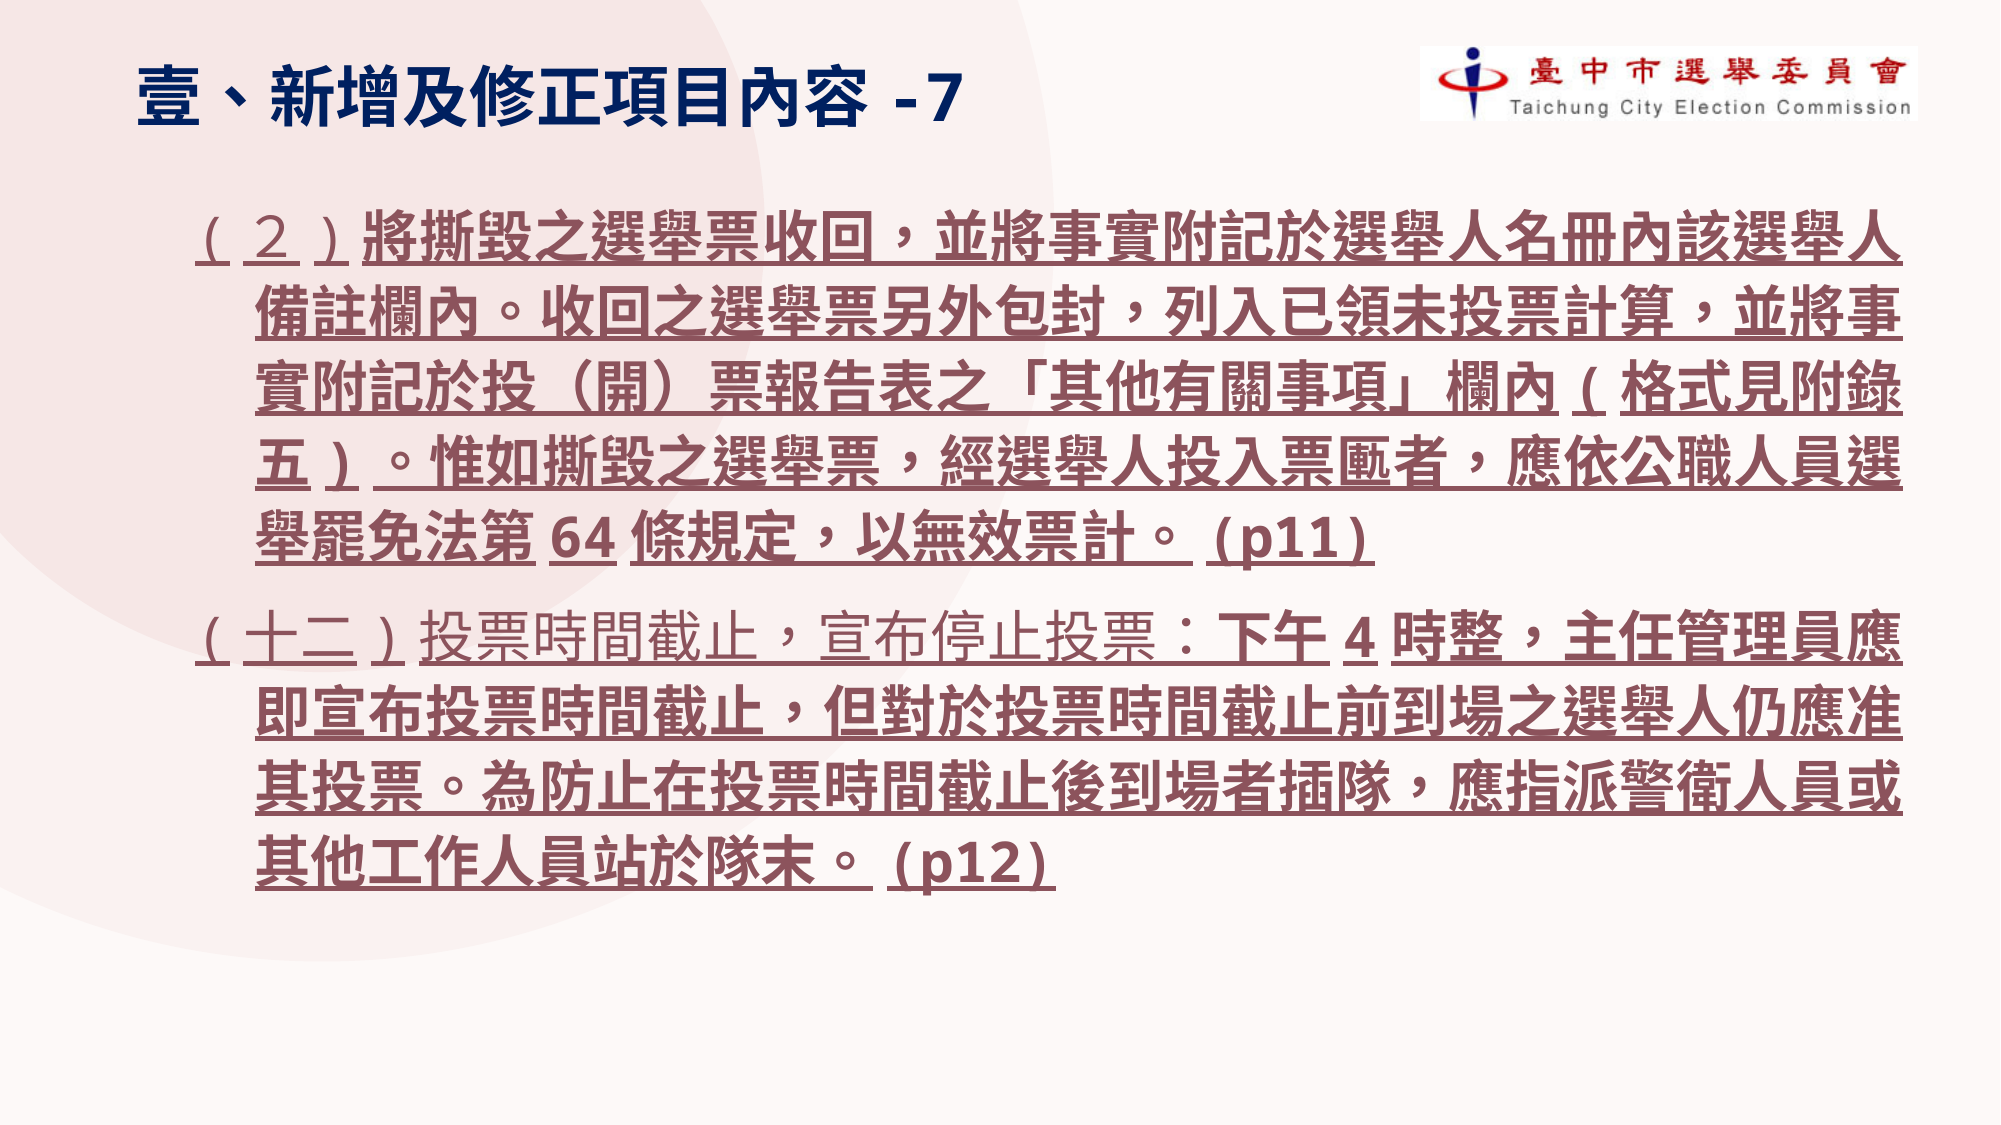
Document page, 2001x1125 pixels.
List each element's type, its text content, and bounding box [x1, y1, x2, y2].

list (２)將撕毀之選舉票收回，並將事實附記於選舉人名冊內該選舉人備註欄內。收回之選舉票另外包封，列入已領未投票計算，並將事實附記於投（開）票報告表之「其他有關事項」欄內(格式見附錄五)。惟如撕毀之選舉票，經選舉人投入票匭者，應依公職人員選舉罷免法第64條規定，以無效票計。(p11) (十二)投票時間截止，宣布停止投票：下午4時整，主任管理員應即宣布投票時間截止，但對於投票時間截止前到場之選舉人仍應准其投票。為防止在投票時間截止後到場者插隊，應指派警衛人員或其他工作人員站於隊末。(p12) [120, 185, 1918, 1023]
title 壹、新增及修正項目內容-7 [120, 35, 1918, 166]
